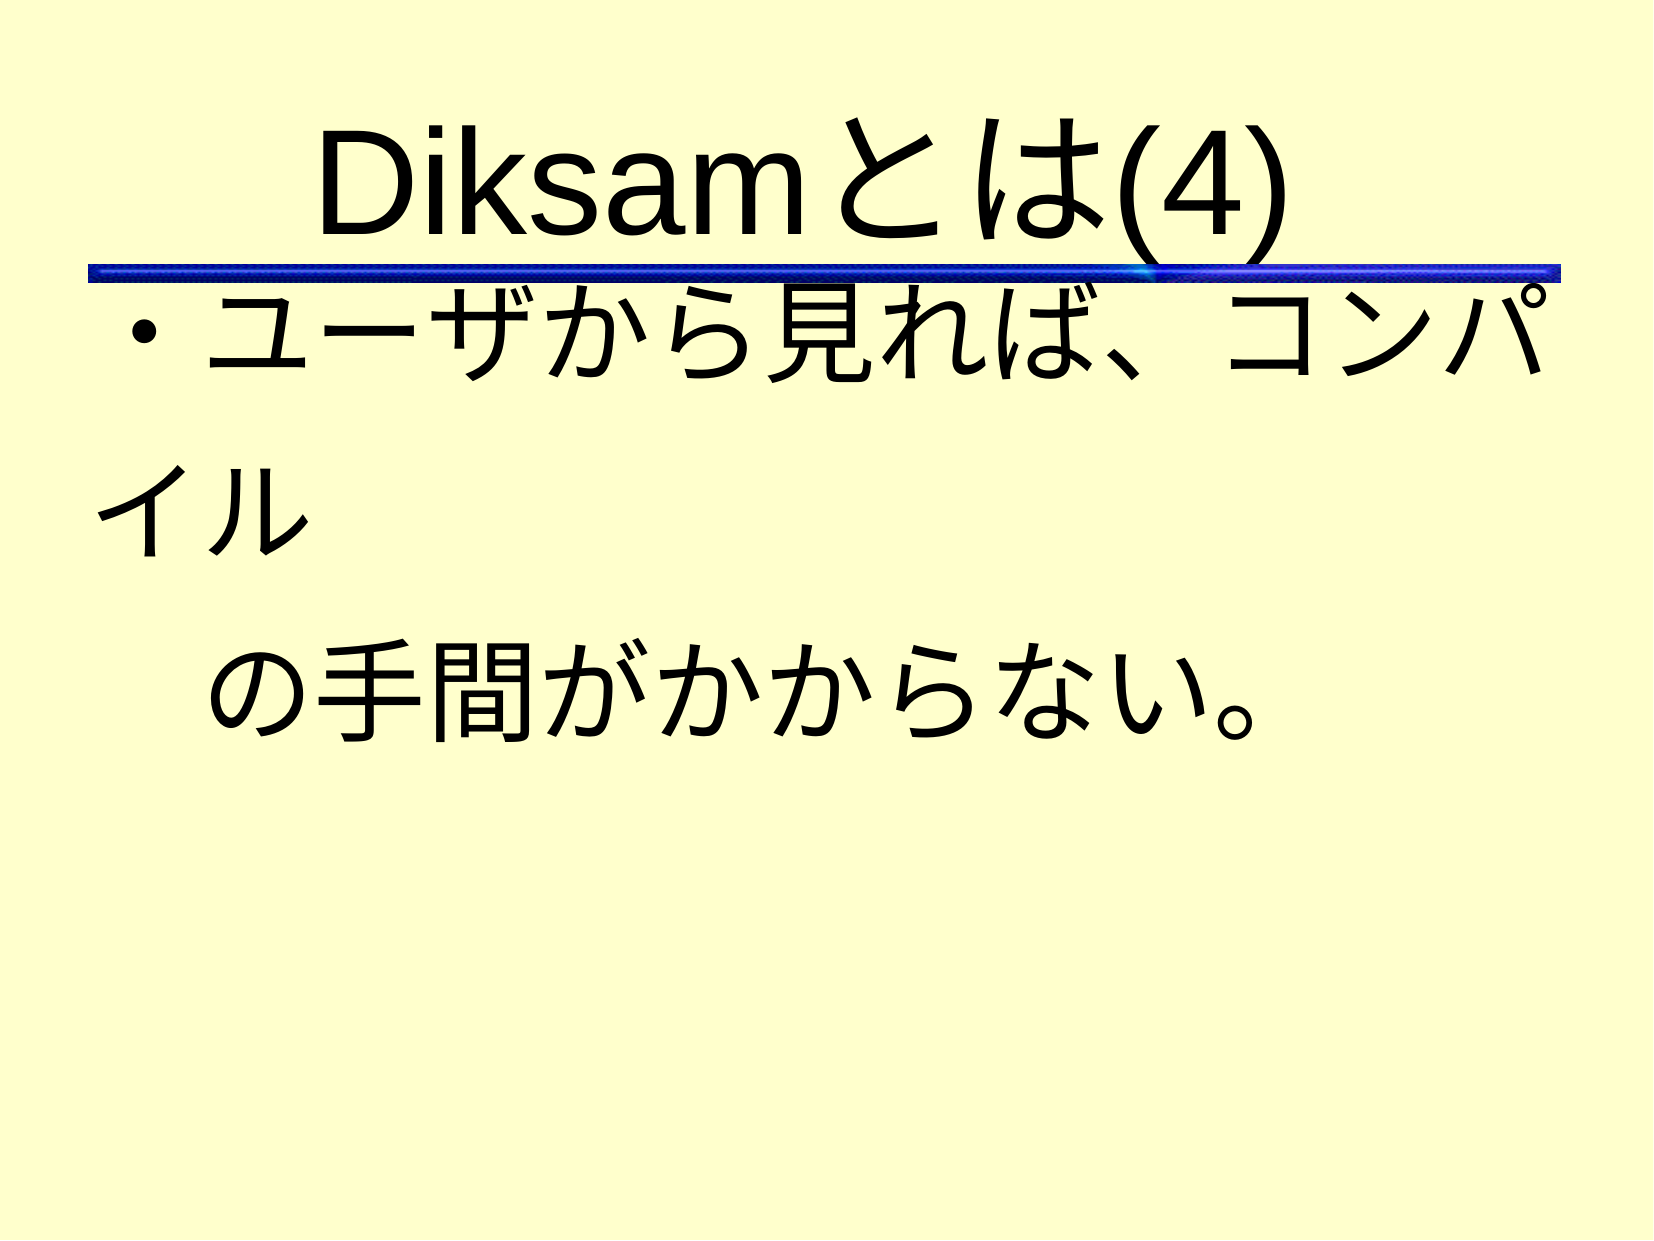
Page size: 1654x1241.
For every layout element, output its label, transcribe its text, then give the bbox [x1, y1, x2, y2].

picture [88, 264, 1561, 283]
title ・ユーザから見れば、コンパイル の手間がかからない。 [88, 354, 1595, 639]
title Diksamとは(4) [59, 73, 1548, 266]
